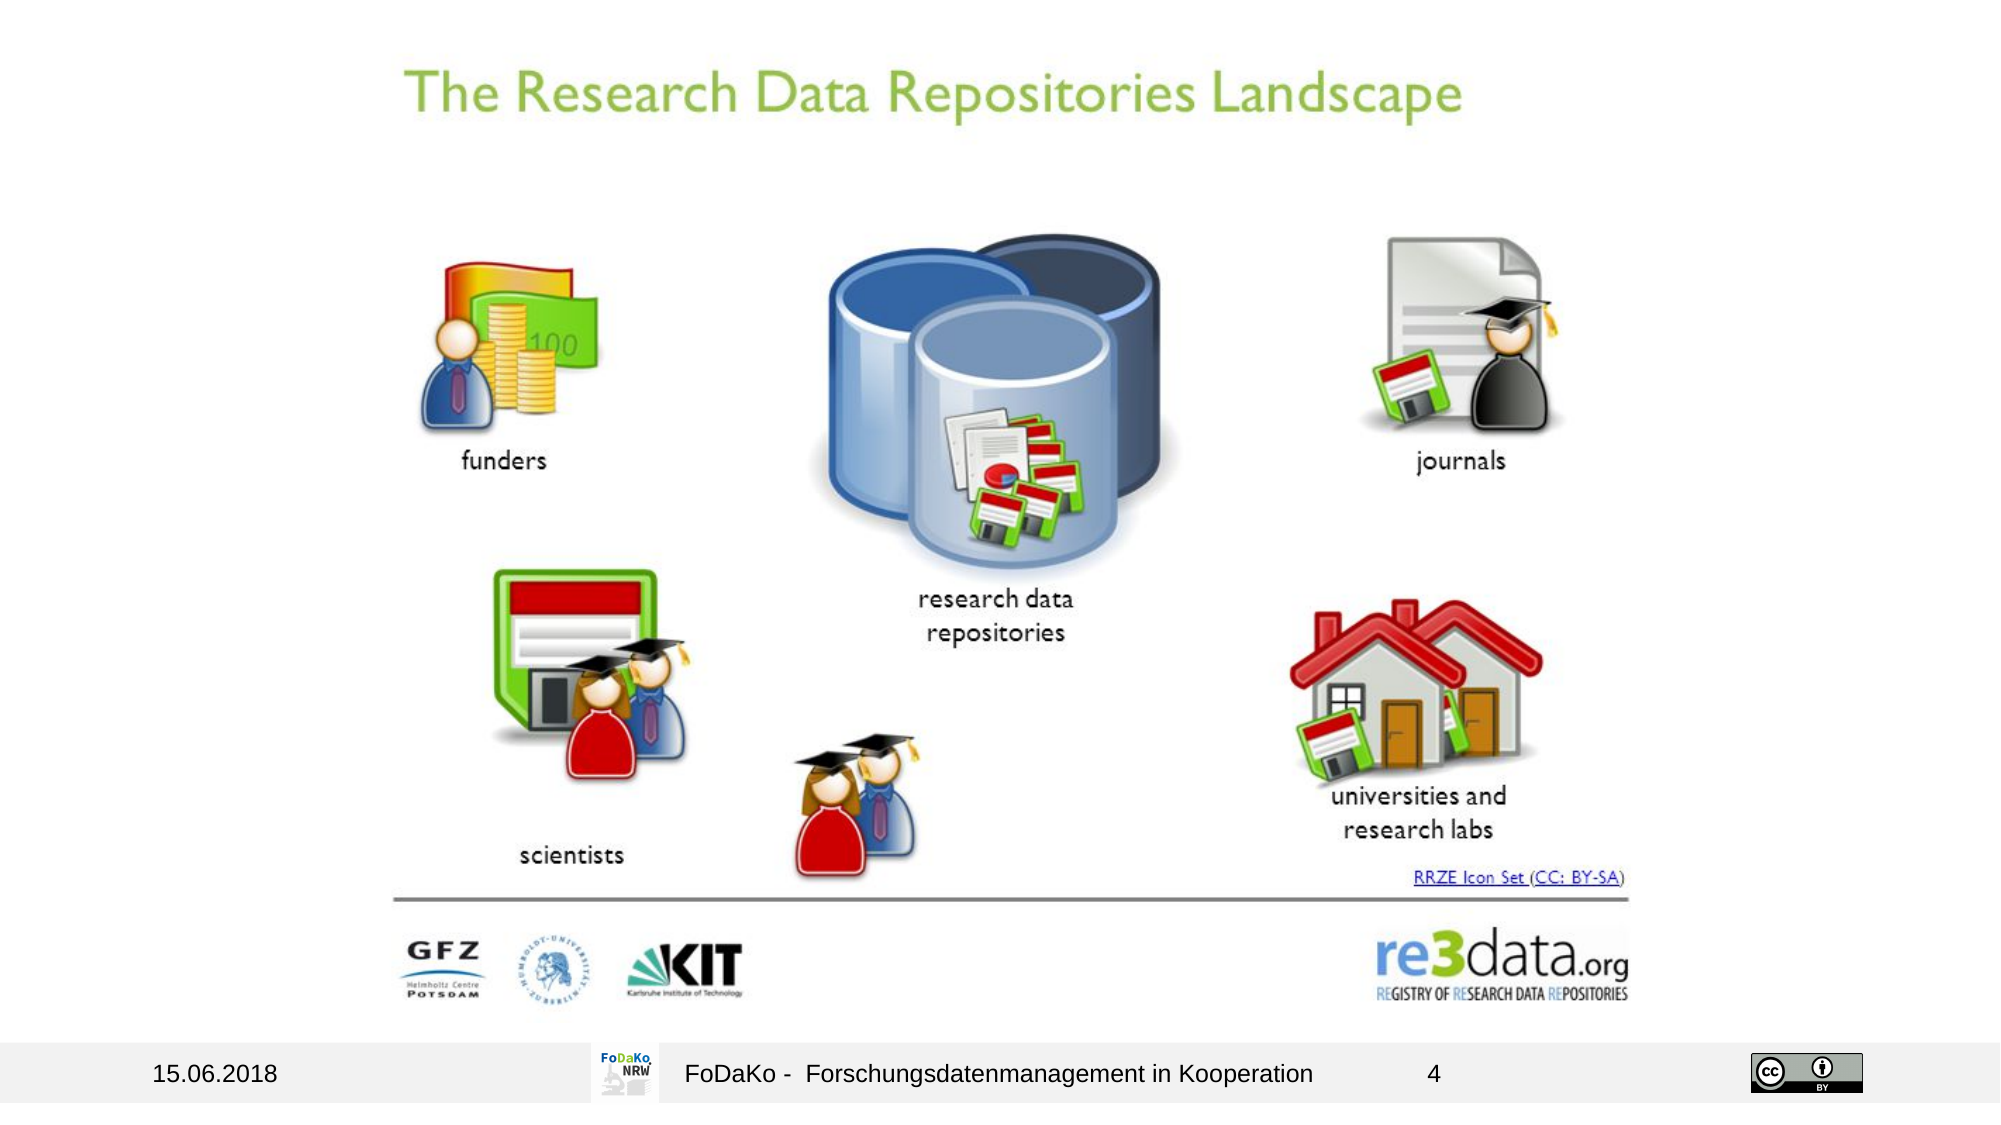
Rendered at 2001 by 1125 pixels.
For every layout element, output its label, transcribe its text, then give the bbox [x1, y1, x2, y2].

text_box 15.06.2018 [137, 1042, 588, 1103]
text_box FoDaKo - Forschungsdatenmanagement in Kooperation [662, 1042, 1338, 1103]
picture [324, 9, 1676, 1023]
text_box 4 [1412, 1042, 1713, 1103]
